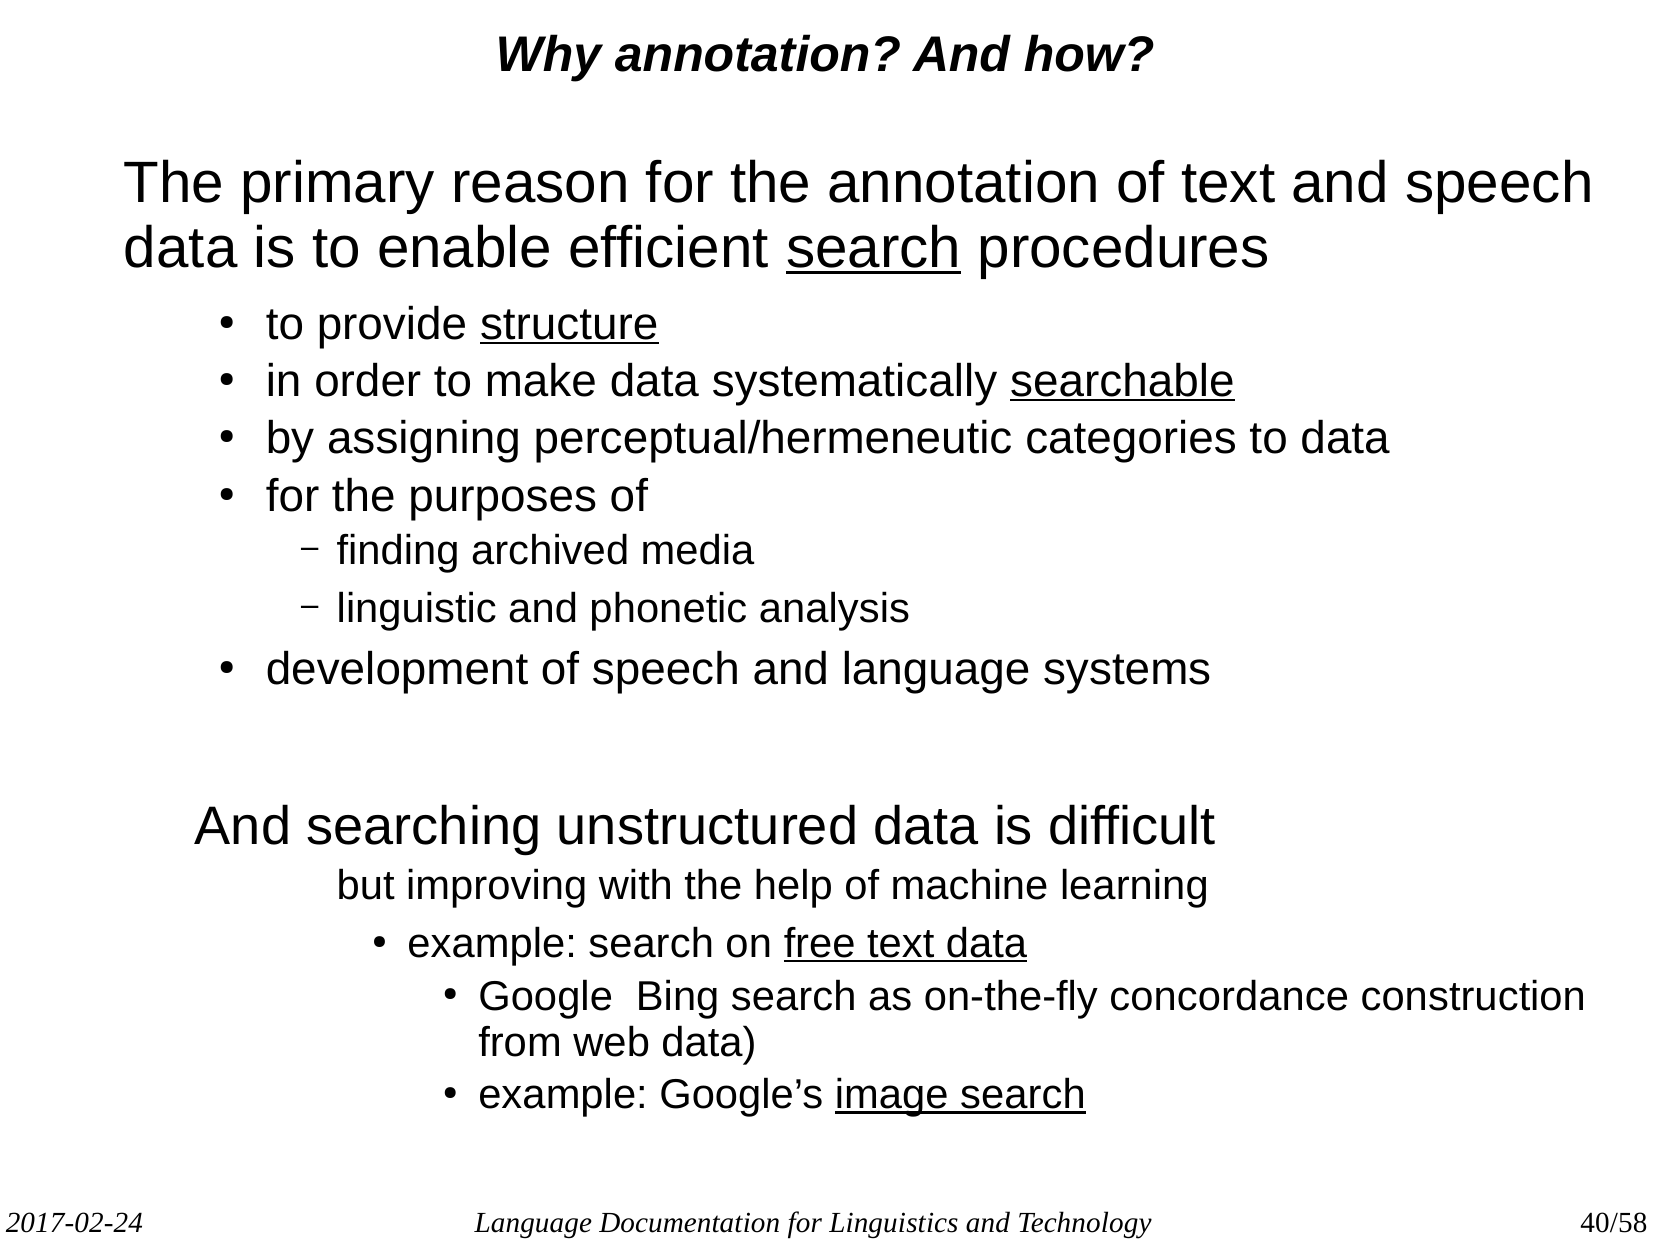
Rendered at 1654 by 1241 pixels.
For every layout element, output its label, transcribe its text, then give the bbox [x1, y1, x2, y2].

list The primary reason for the annotation of text and speech data is to enable efficient search procedures to provide structure in order to make data systematically searchable by assigning perceptual/hermeneutic categories to data for the purposes of finding archived media linguistic and phonetic analysis development of speech and language systems And searching unstructured data is difficult but improving with the help of machine learning example: search on free text data Google Bing search as on-the-fly concordance construction from web data) example: Google’s image search [53, 150, 1651, 1193]
title Why annotation? And how? [0, 2, 1654, 106]
